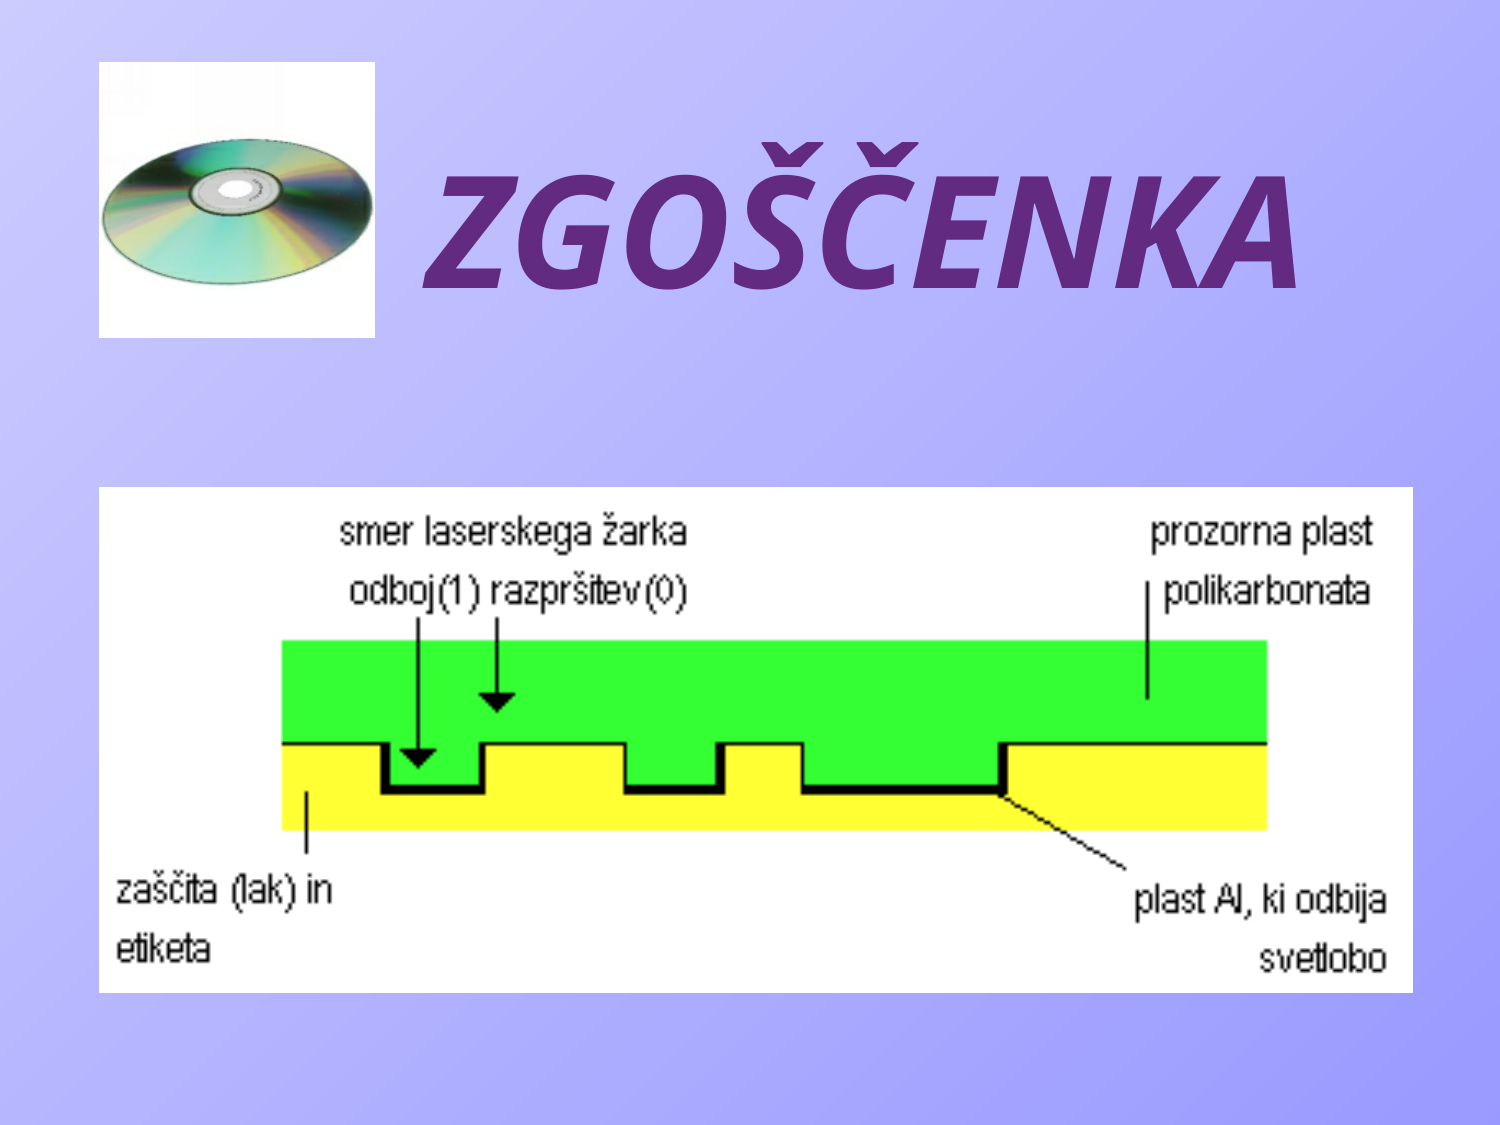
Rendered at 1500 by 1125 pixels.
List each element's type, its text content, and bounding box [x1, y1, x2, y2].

picture [99, 62, 375, 338]
picture [99, 487, 1413, 993]
text_box ZGOŠČENKA [412, 125, 1438, 328]
